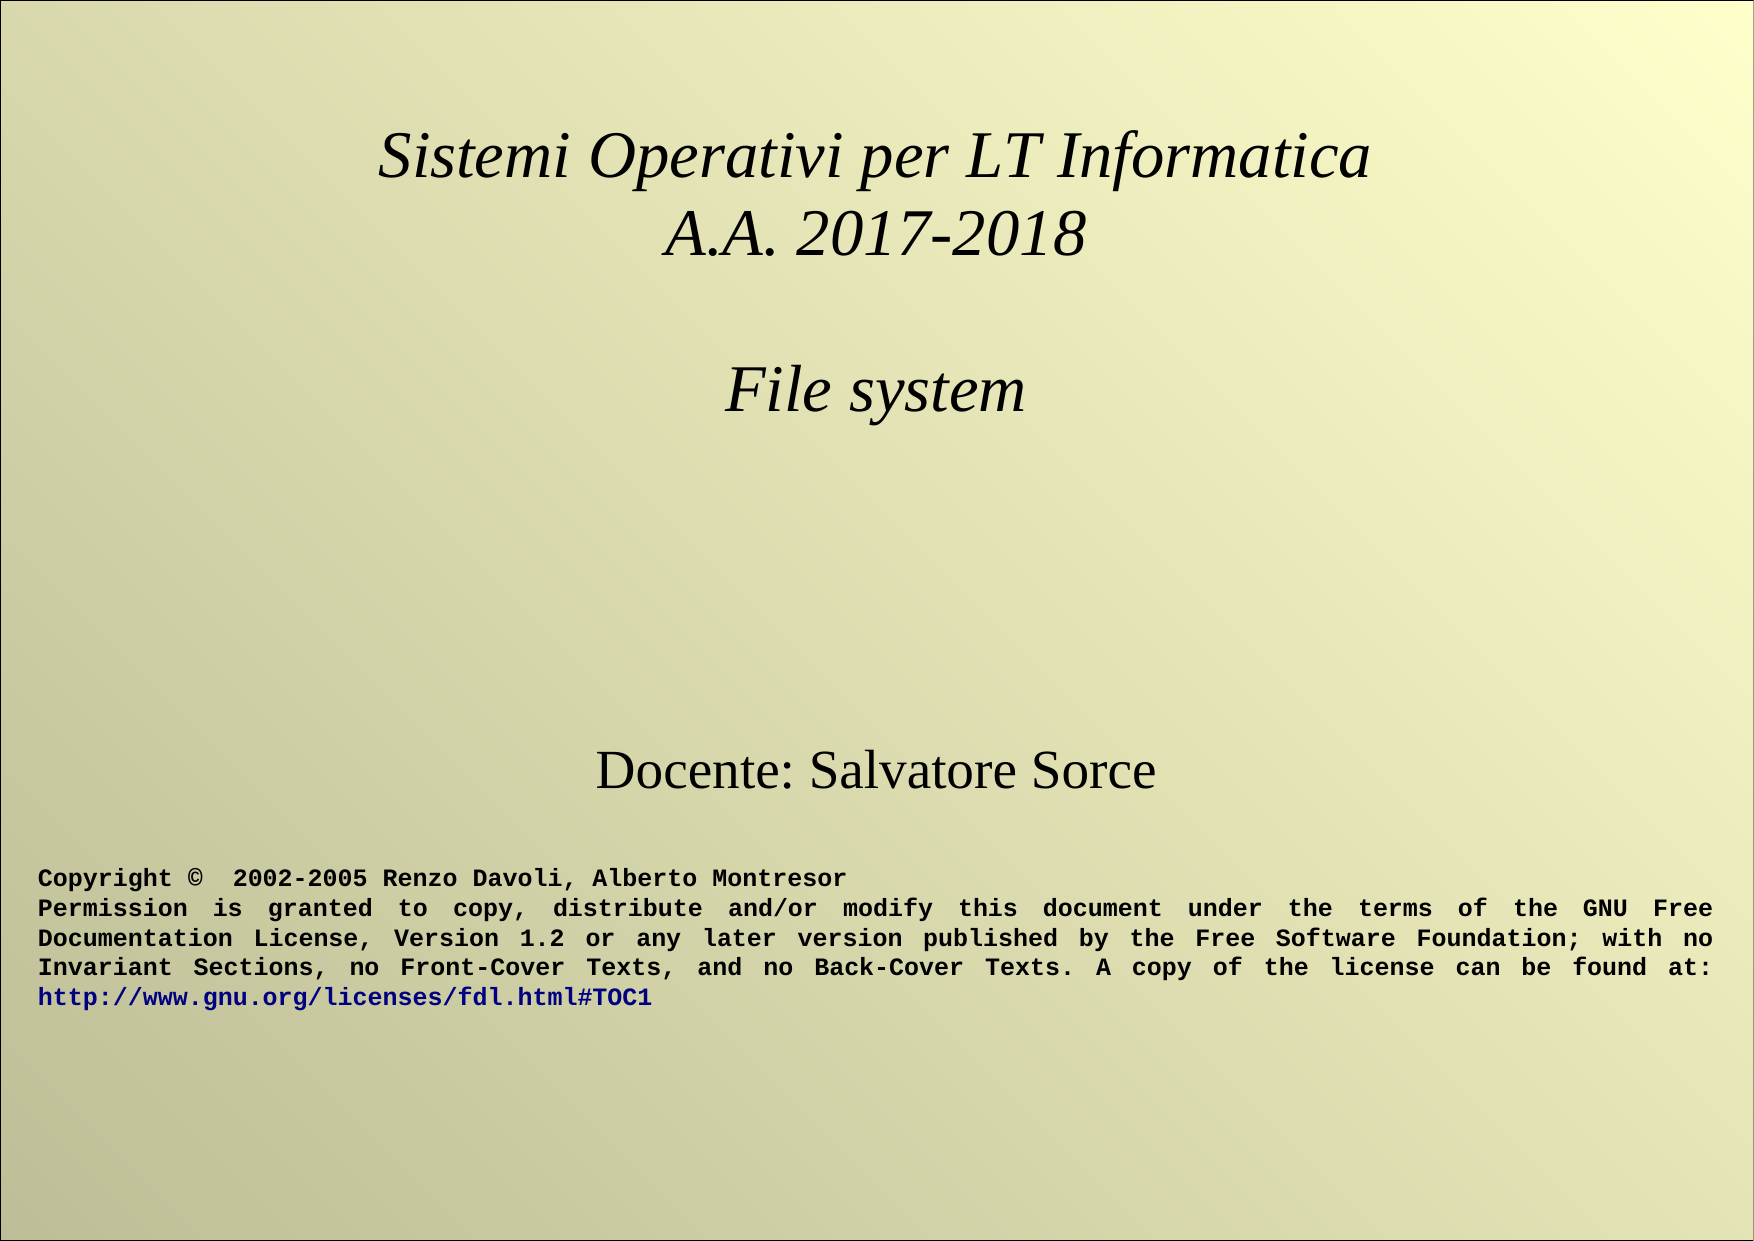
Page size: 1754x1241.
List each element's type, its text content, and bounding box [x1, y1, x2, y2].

text_box Sistemi Operativi per LT Informatica A.A. 2017-2018 File system Docente: Salvatore Sorce Copyright © 2002-2005 Renzo Davoli, Alberto Montresor Permission is granted to copy, distribute and/or modify this document under the terms of the GNU Free Documentation License, Version 1.2 or any later version published by the Free Software Foundation; with no Invariant Sections, no Front-Cover Texts, and no Back-Cover Texts. A copy of the license can be found at: http://www.gnu.org/licenses/fdl.html#TOC1 [37, 40, 1715, 1217]
text_box [0, 0, 1754, 1241]
